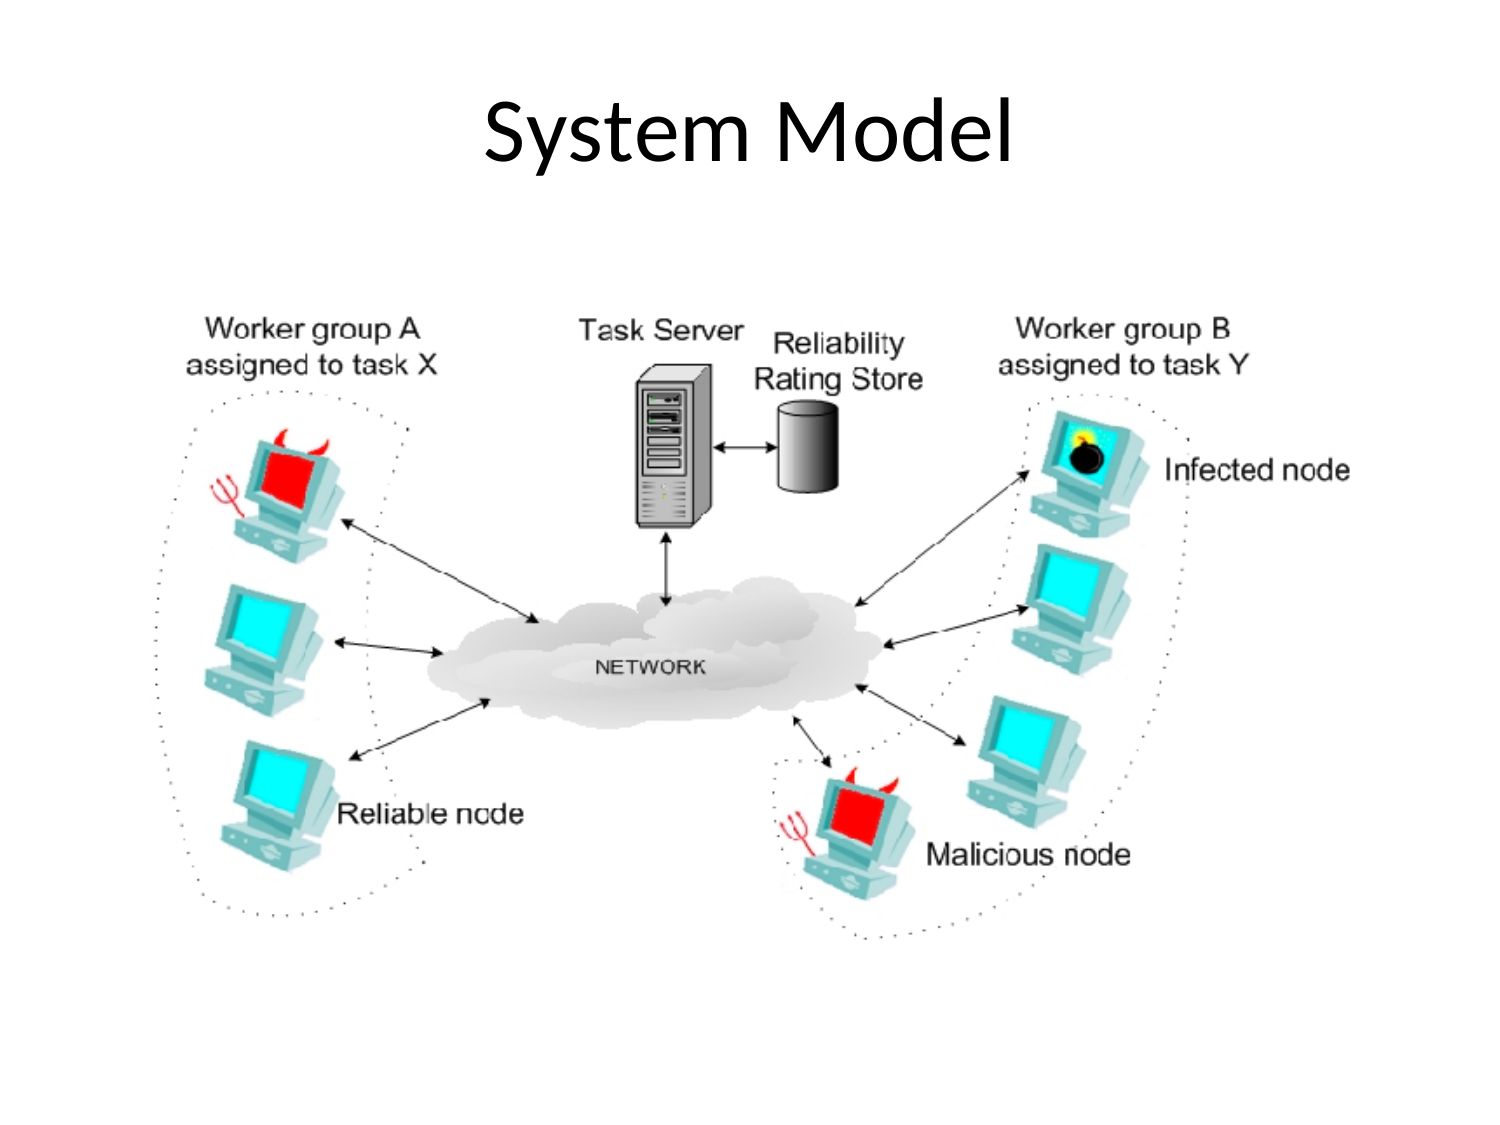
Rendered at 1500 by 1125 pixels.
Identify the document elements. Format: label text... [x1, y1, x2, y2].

title System Model [75, 45, 1426, 233]
chart [121, 307, 1390, 940]
